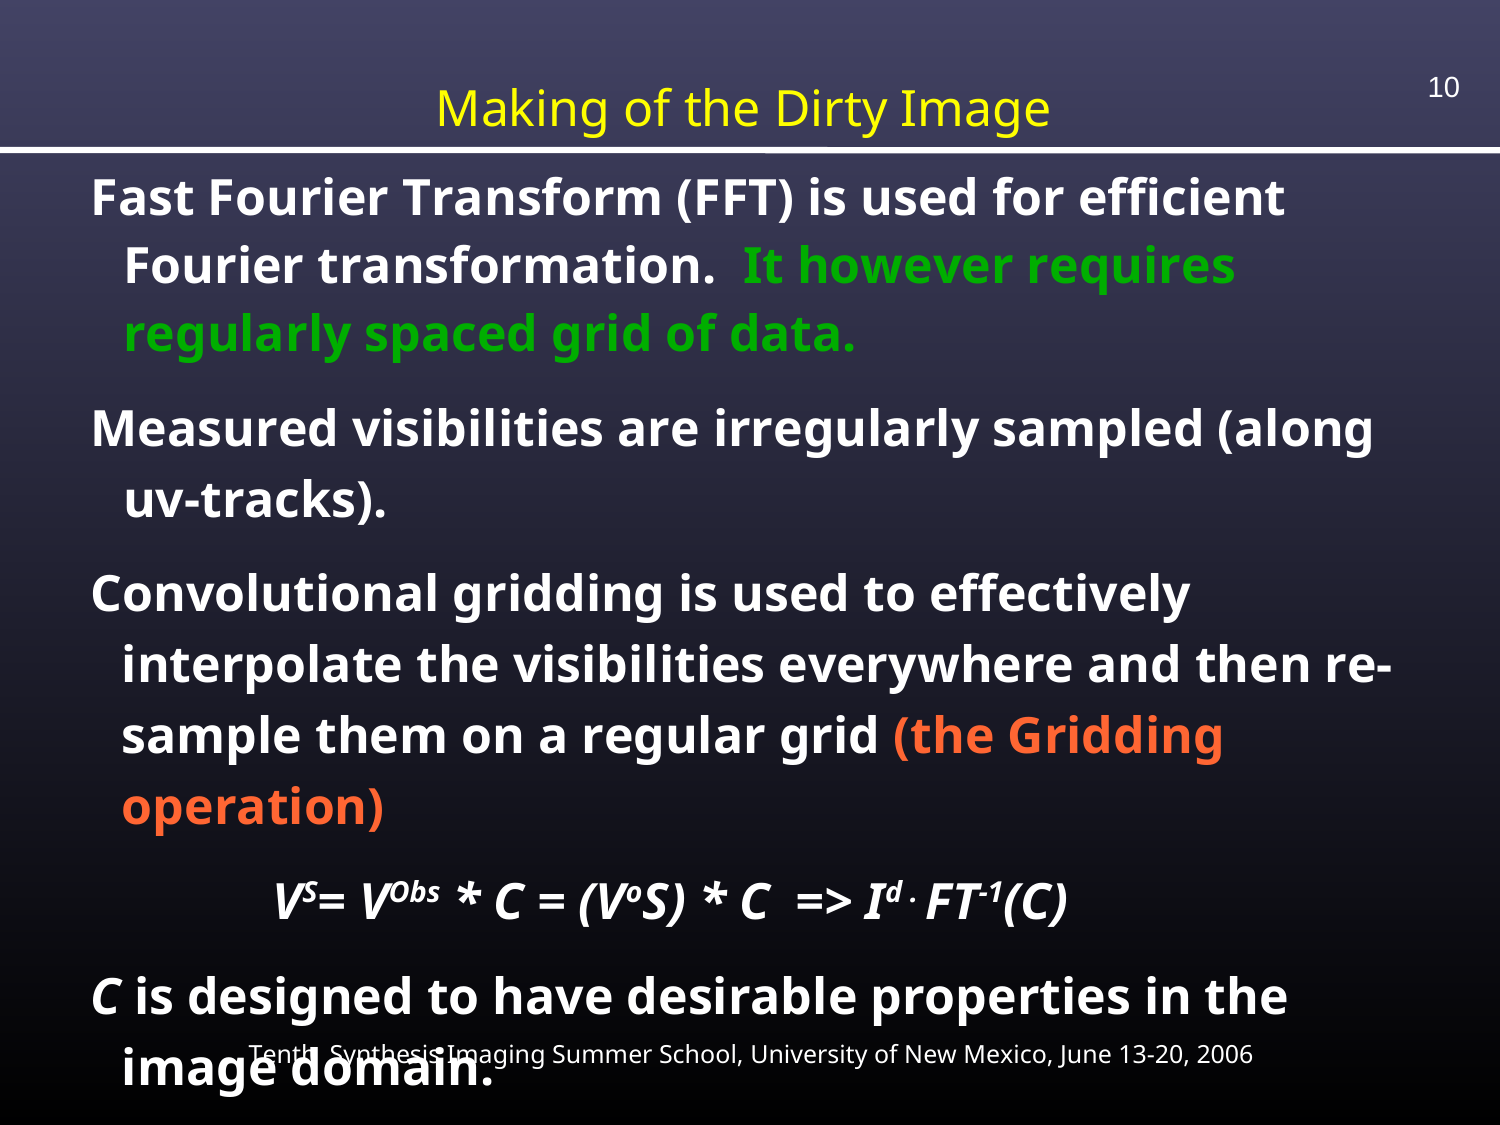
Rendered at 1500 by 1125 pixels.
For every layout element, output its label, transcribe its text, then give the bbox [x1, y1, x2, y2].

subtitle Fast Fourier Transform (FFT) is used for efficient Fourier transformation. It however requires regularly spaced grid of data. Measured visibilities are irregularly sampled (along uv-tracks). Convolutional gridding is used to effectively interpolate the visibilities everywhere and then re-sample them on a regular grid (the Gridding operation) VS= VObs * C = (VoS) * C => Id . FT-1(C) C is designed to have desirable properties in the image domain. [90, 161, 1444, 1017]
title Making of the Dirty Image [112, 62, 1375, 151]
